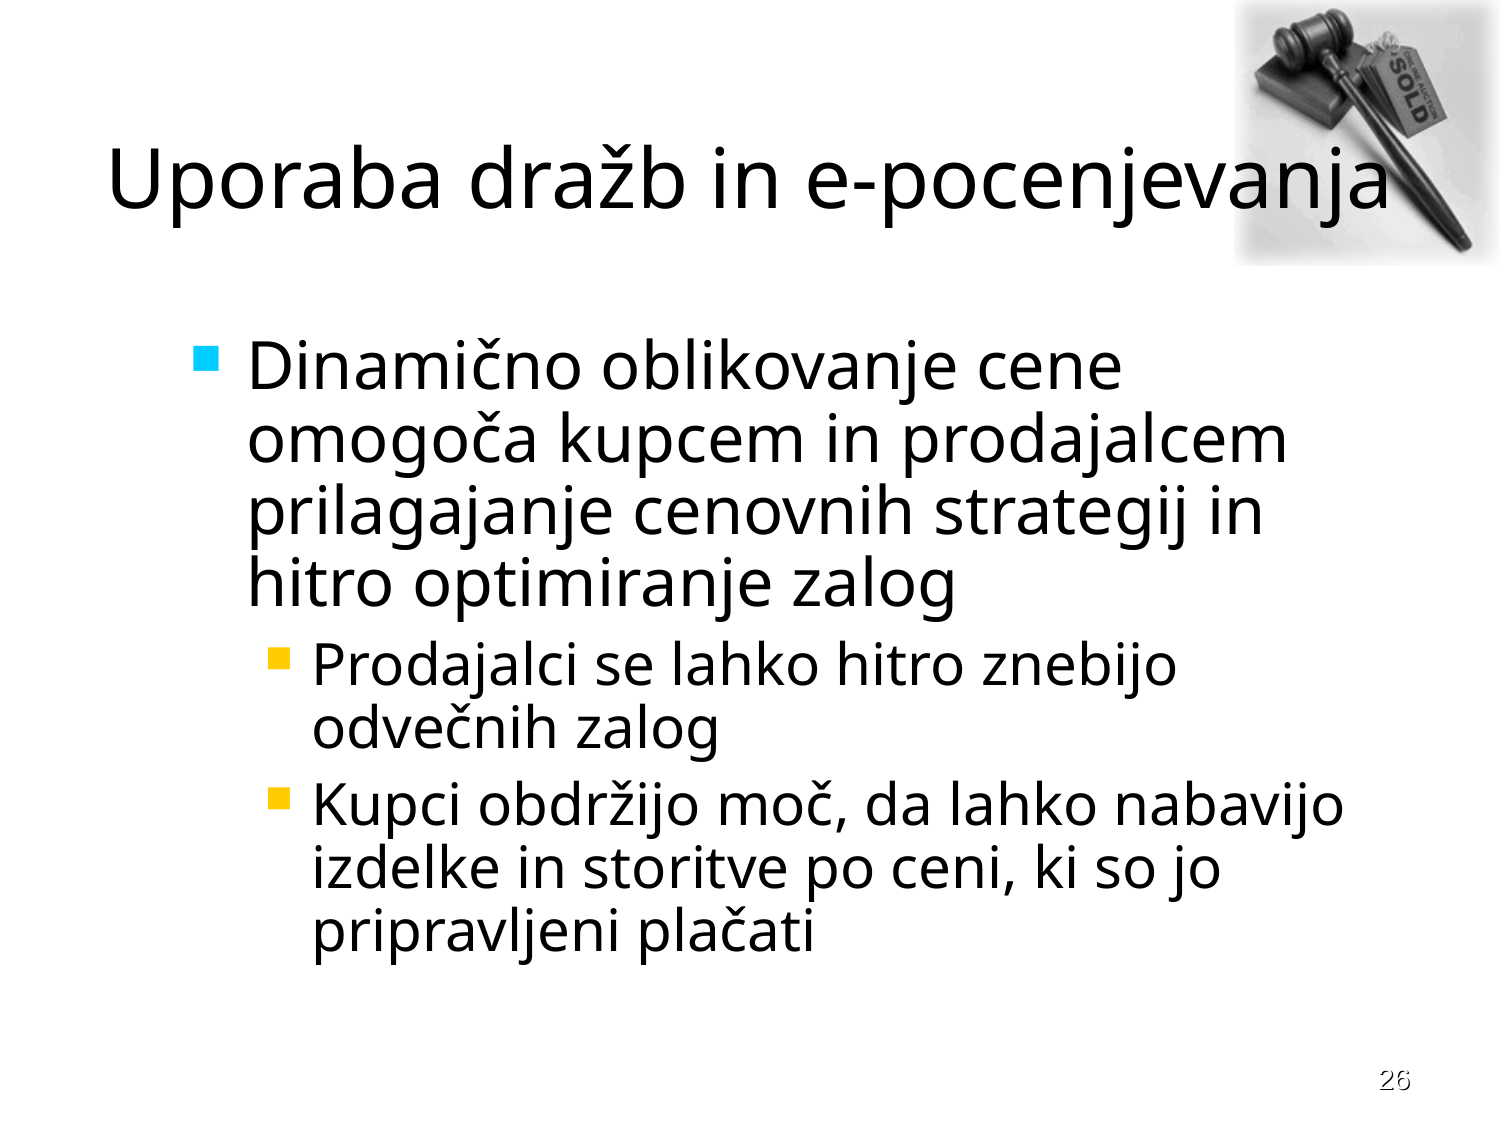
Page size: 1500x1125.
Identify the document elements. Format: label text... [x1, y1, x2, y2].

title Uporaba dražb in e-pocenjevanja [75, 62, 1426, 288]
list Dinamično oblikovanje cene omogoča kupcem in prodajalcem prilagajanje cenovnih strategij in hitro optimiranje zalog Prodajalci se lahko hitro znebijo odvečnih zalog Kupci obdržijo moč, da lahko nabavijo izdelke in storitve po ceni, ki so jo pripravljeni plačati [174, 324, 1413, 1038]
picture [1234, 0, 1500, 266]
text_box <number> [1074, 1024, 1426, 1103]
